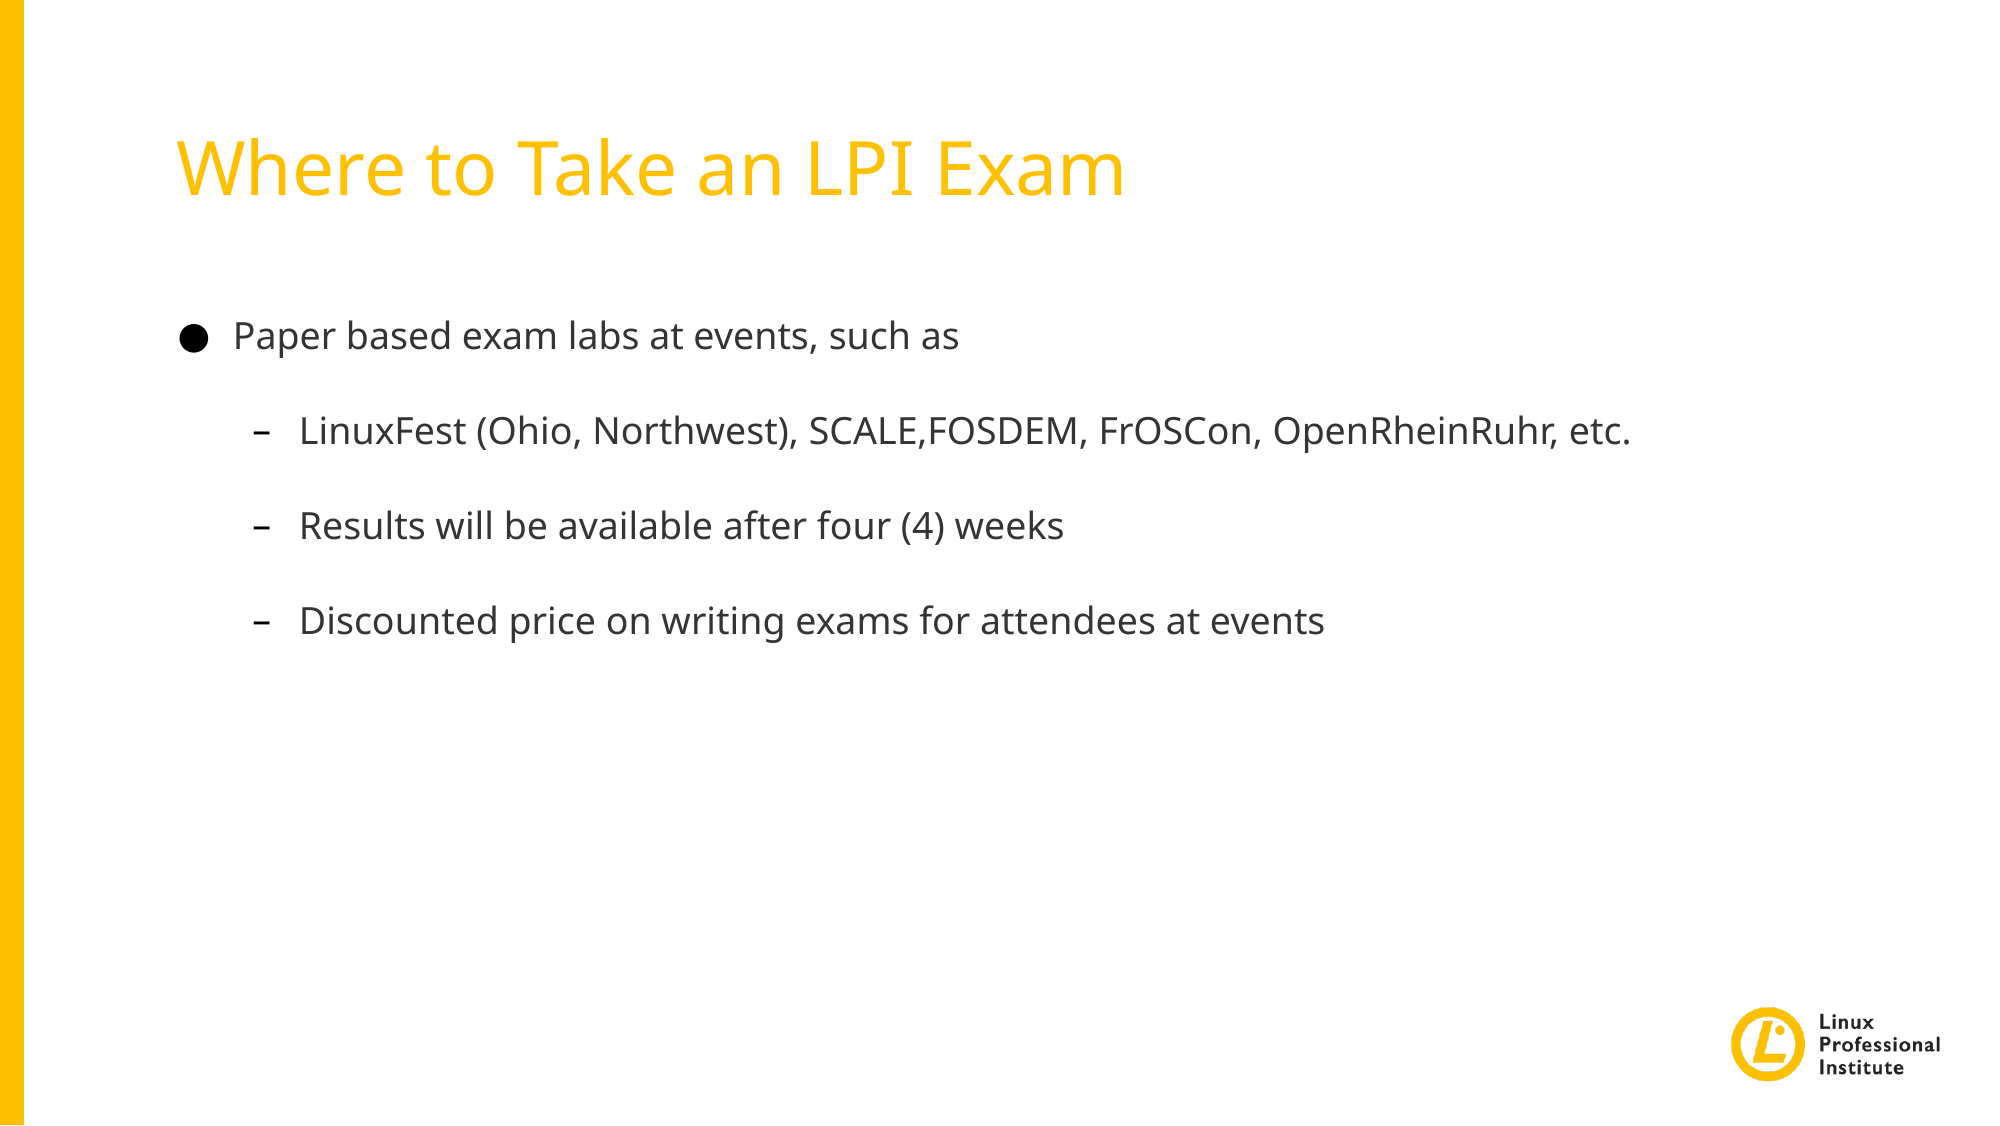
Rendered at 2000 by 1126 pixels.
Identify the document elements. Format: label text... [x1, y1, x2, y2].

picture [1701, 987, 1969, 1101]
text_box [0, 0, 24, 1125]
text_box Where to Take an LPI Exam [161, 99, 1886, 261]
text_box Paper based exam labs at events, such as LinuxFest (Ohio, Northwest), SCALE,FOSDEM, FrOSCon, OpenRheinRuhr, etc. Results will be available after four (4) weeks Discounted price on writing exams for attendees at events [162, 304, 1807, 792]
